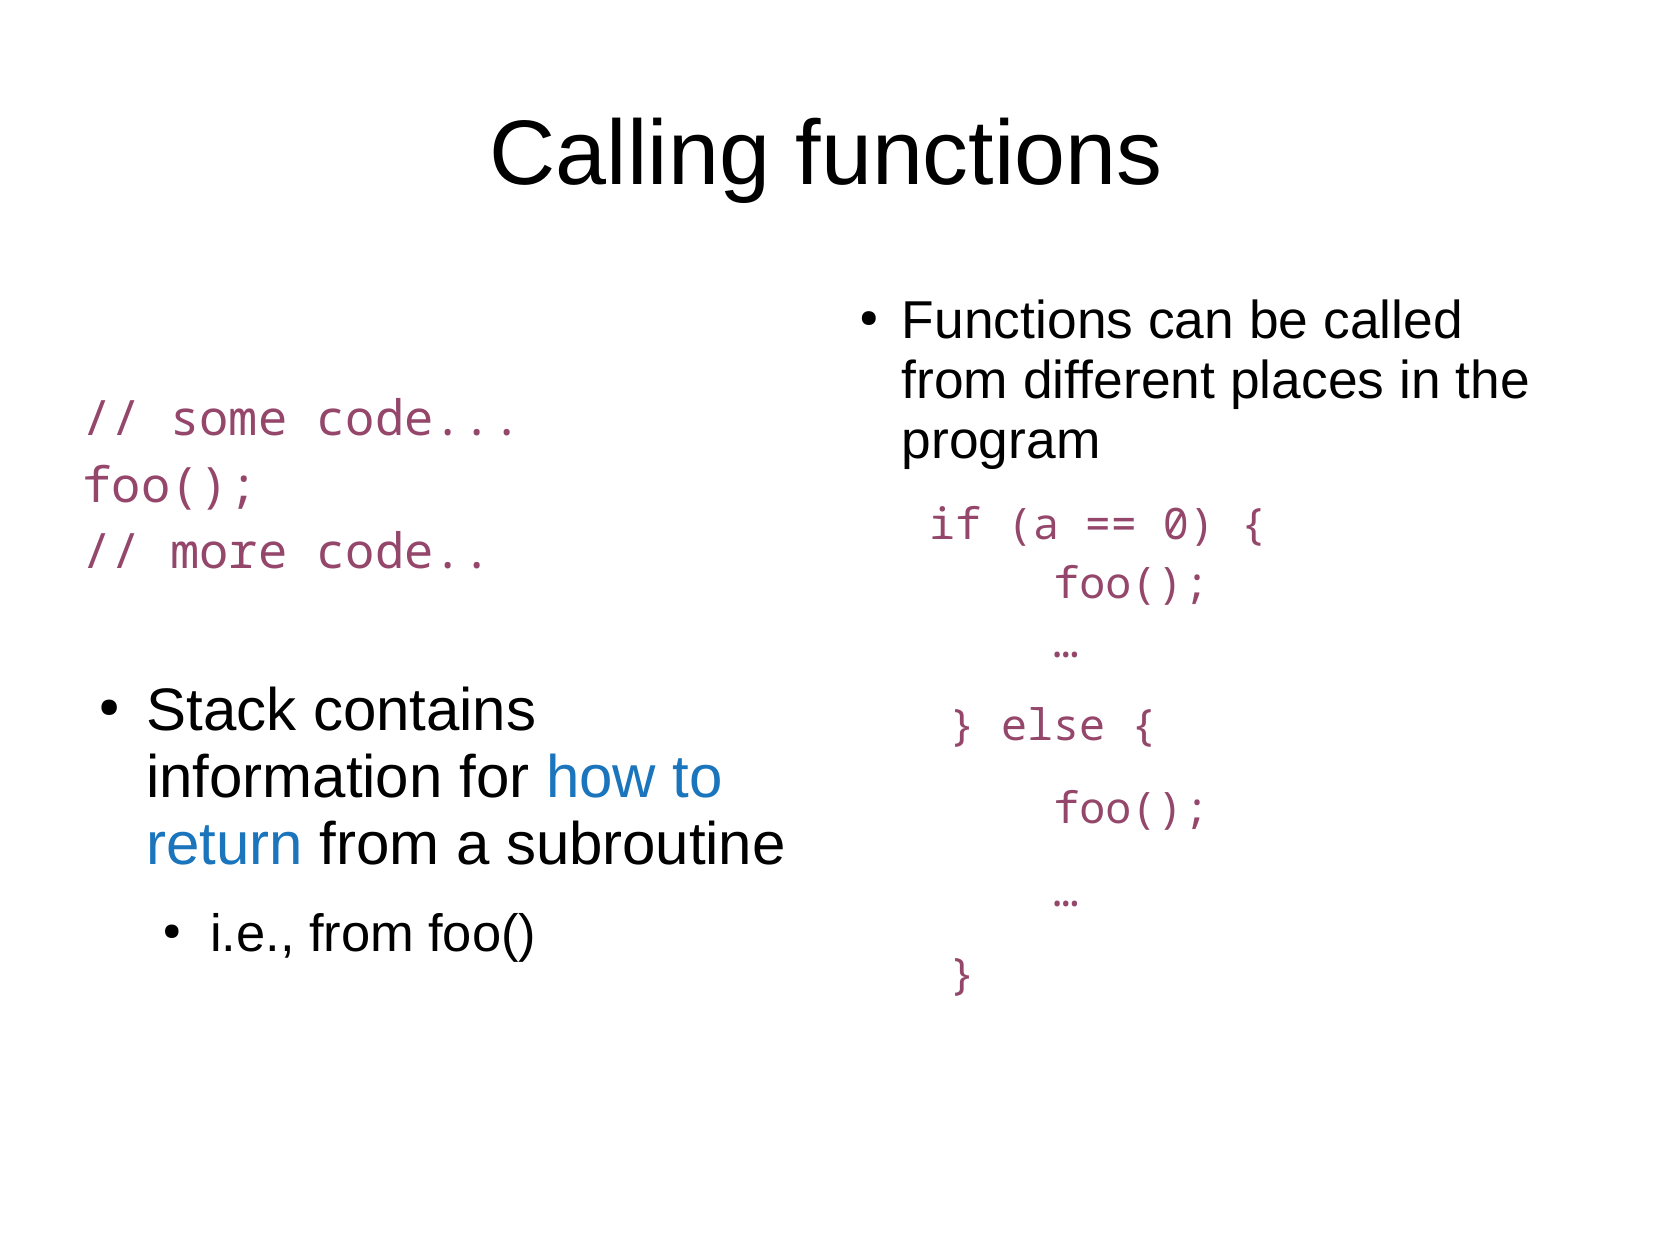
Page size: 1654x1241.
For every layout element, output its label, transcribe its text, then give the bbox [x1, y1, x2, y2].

list Functions can be called from different places in the program if (a == 0) { foo(); … } else { foo(); … } [845, 290, 1572, 1010]
list // some code... foo(); // more code.. Stack contains information for how to return from a subroutine i.e., from foo() [82, 290, 809, 1010]
title Calling functions [82, 49, 1571, 257]
